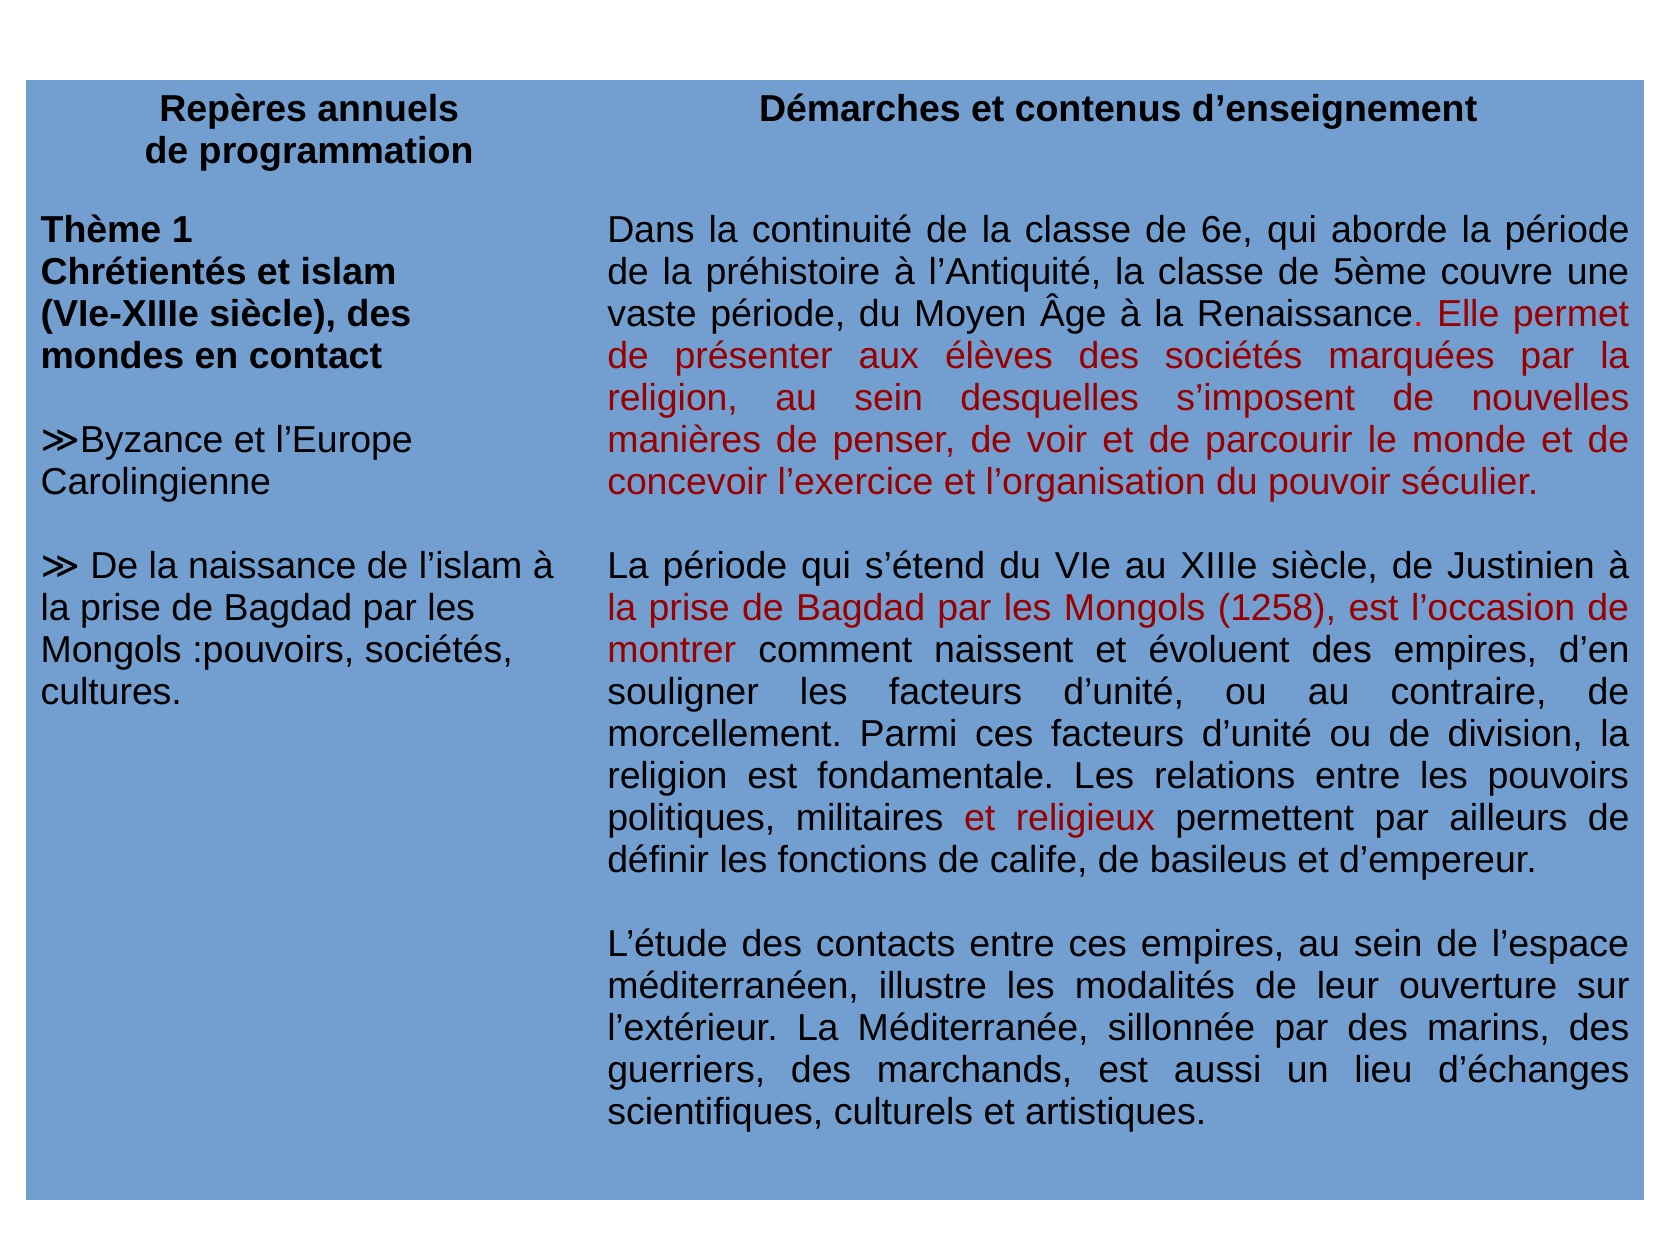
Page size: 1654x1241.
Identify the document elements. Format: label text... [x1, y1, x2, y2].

table_cell Thème 1 Chrétientés et islam (VIe-XIIIe siècle), des mondes en contact ≫Byzance et l’Europe Carolingienne ≫ De la naissance de l’islam à la prise de Bagdad par les Mongols :pouvoirs, sociétés, cultures. [26, 201, 593, 1200]
table_header Démarches et contenus d’enseignement [593, 80, 1644, 201]
table_cell Dans la continuité de la classe de 6e, qui aborde la période de la préhistoire à l’Antiquité, la classe de 5ème couvre une vaste période, du Moyen Âge à la Renaissance. Elle permet de présenter aux élèves des sociétés marquées par la religion, au sein desquelles s’imposent de nouvelles manières de penser, de voir et de parcourir le monde et de concevoir l’exercice et l’organisation du pouvoir séculier. La période qui s’étend du VIe au XIIIe siècle, de Justinien à la prise de Bagdad par les Mongols (1258), est l’occasion de montrer comment naissent et évoluent des empires, d’en souligner les facteurs d’unité, ou au contraire, de morcellement. Parmi ces facteurs d’unité ou de division, la religion est fondamentale. Les relations entre les pouvoirs politiques, militaires et religieux permettent par ailleurs de définir les fonctions de calife, de basileus et d’empereur. L’étude des contacts entre ces empires, au sein de l’espace méditerranéen, illustre les modalités de leur ouverture sur l’extérieur. La Méditerranée, sillonnée par des marins, des guerriers, des marchands, est aussi un lieu d’échanges scientifiques, culturels et artistiques. [593, 201, 1644, 1200]
table_header Repères annuels de programmation [26, 80, 593, 201]
